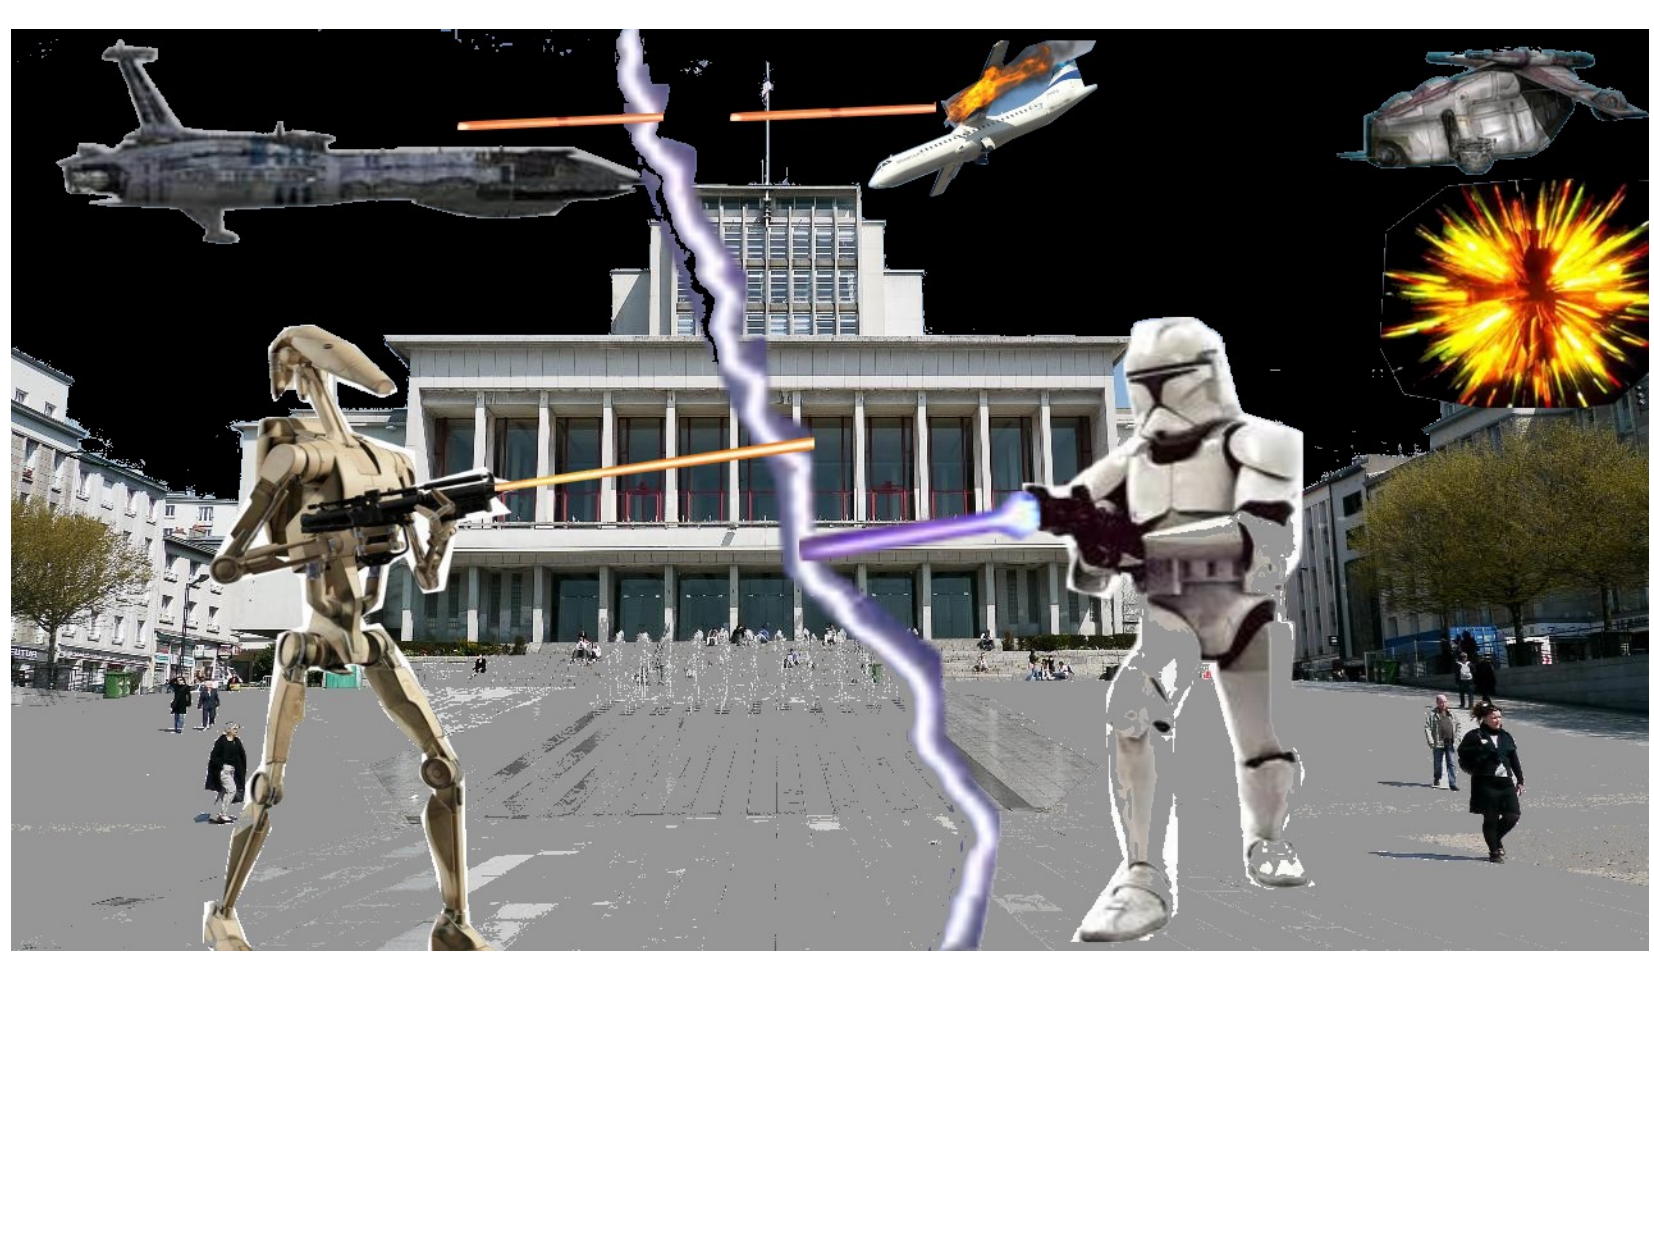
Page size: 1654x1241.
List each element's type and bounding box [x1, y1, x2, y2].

picture [11, 29, 1649, 951]
